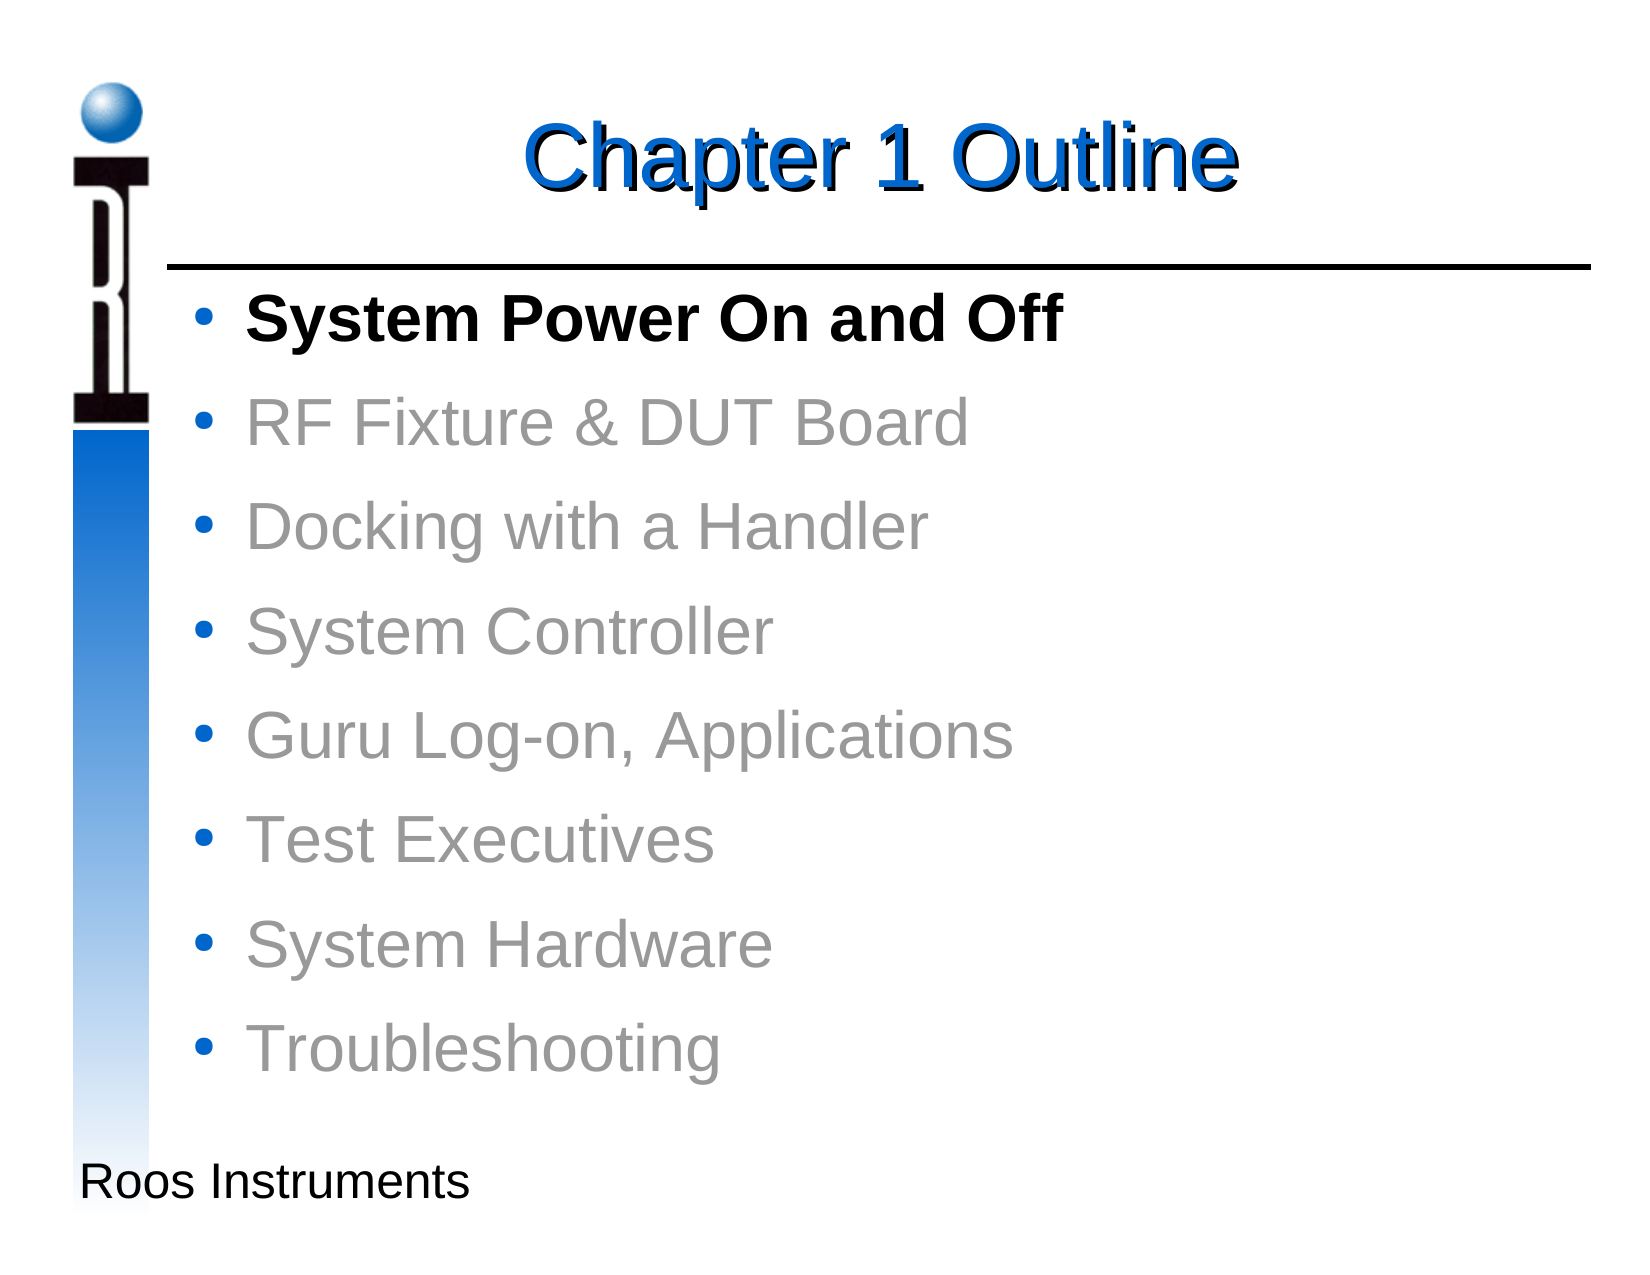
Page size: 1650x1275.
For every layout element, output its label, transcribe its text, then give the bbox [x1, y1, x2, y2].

list System Power On and Off RF Fixture & DUT Board Docking with a Handler System Controller Guru Log-on, Applications Test Executives System Hardware Troubleshooting [174, 280, 1591, 1086]
title Chapter 1 Outline [171, 59, 1591, 253]
picture [69, 78, 154, 430]
